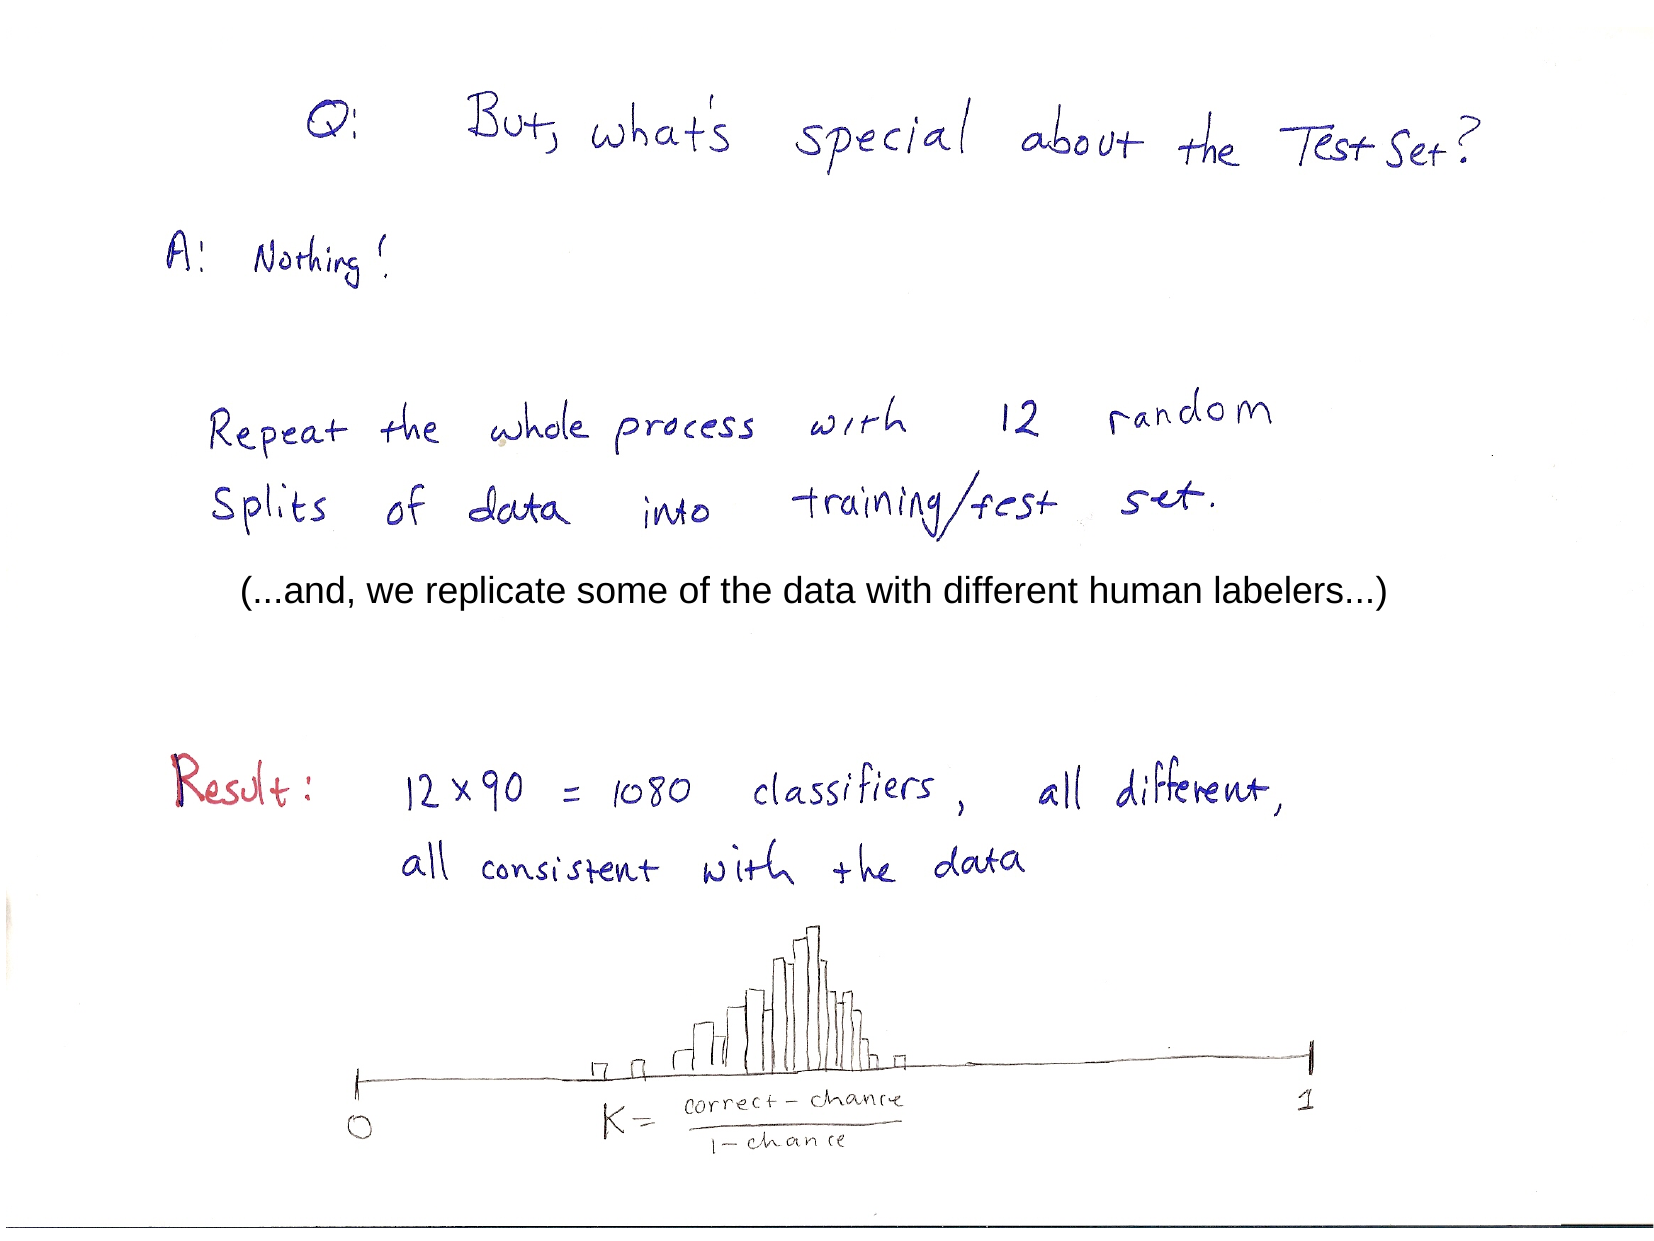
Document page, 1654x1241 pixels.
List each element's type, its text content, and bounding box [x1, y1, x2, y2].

picture [6, 27, 1654, 1229]
text_box (...and, we replicate some of the data with different human labelers...) [225, 562, 1404, 620]
